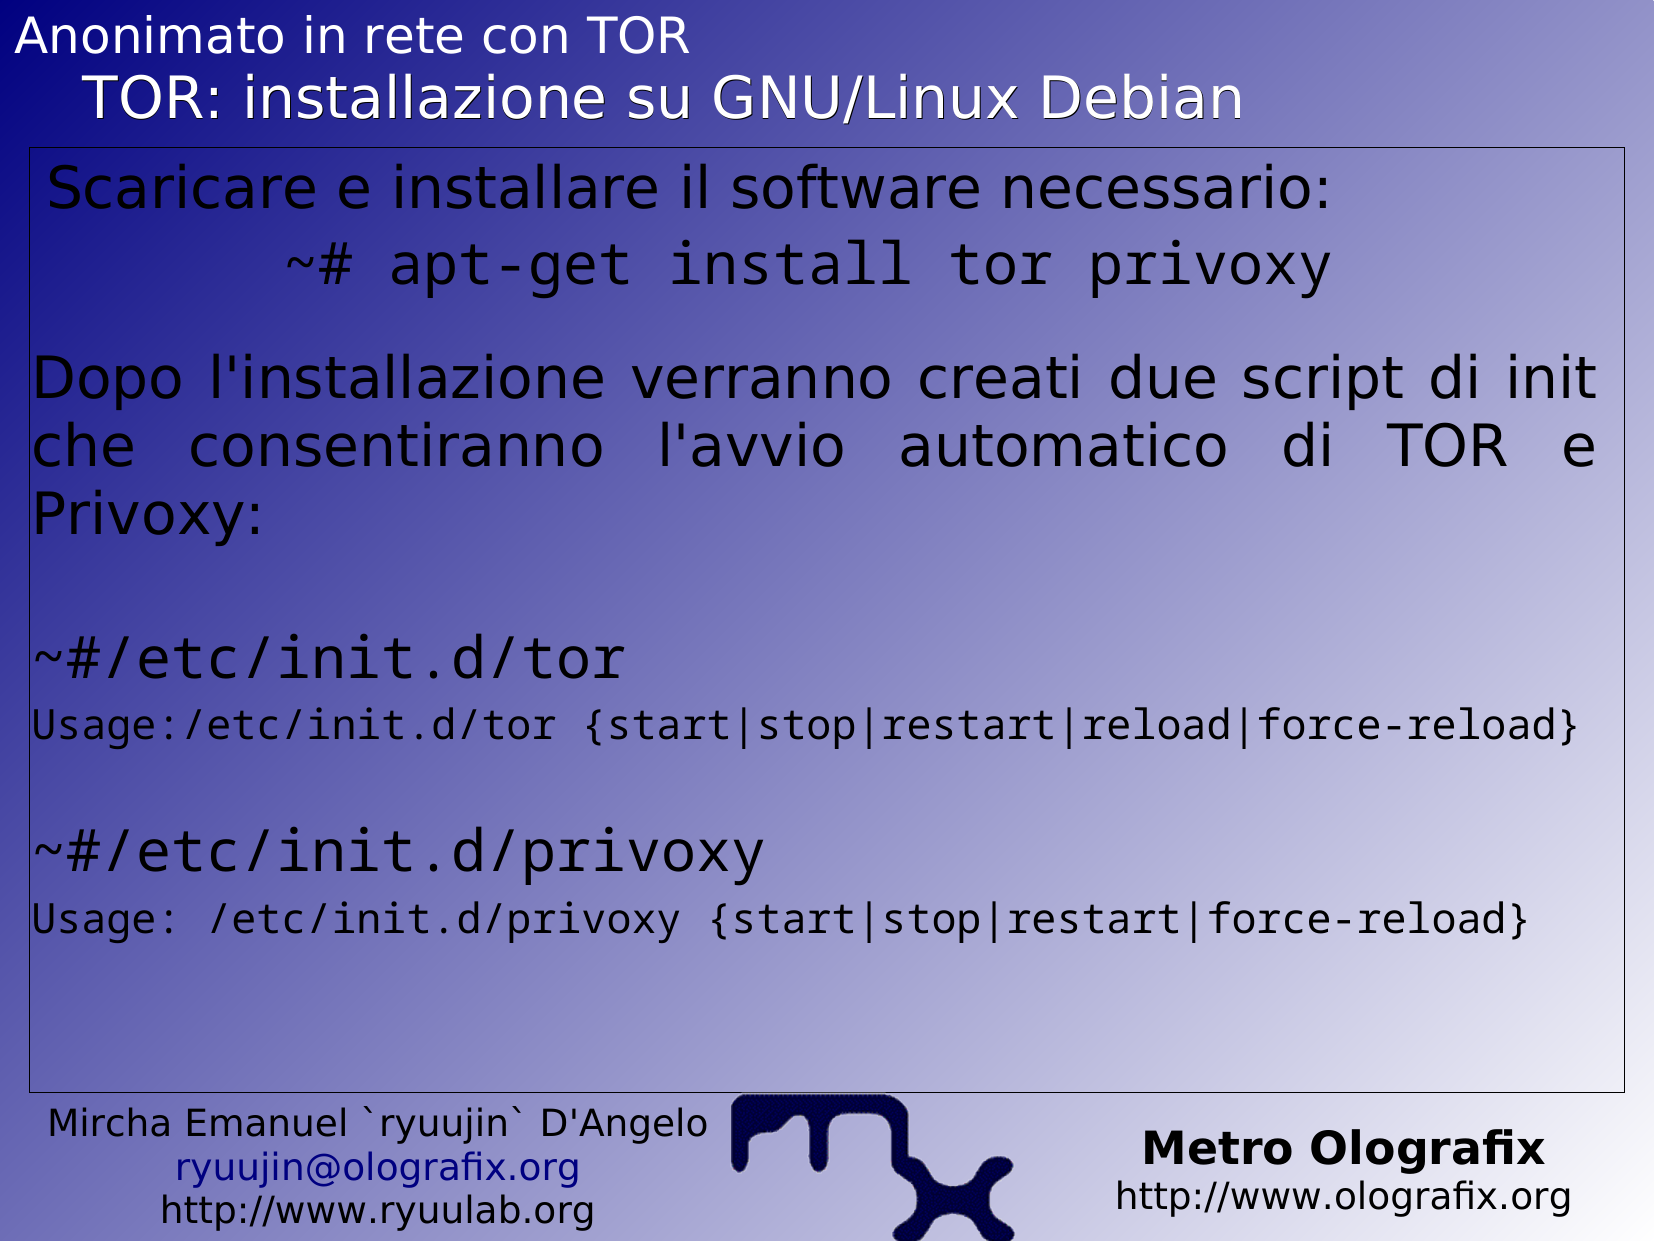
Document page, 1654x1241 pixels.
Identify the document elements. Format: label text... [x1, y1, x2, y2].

text_box Dopo l'installazione verranno creati due script di init che consentiranno l'avvio automatico di TOR e Privoxy: ~#/etc/init.d/tor Usage:/etc/init.d/tor {start|stop|restart|reload|force-reload} ~#/etc/init.d/privoxy Usage: /etc/init.d/privoxy {start|stop|restart|force-reload} [16, 337, 1614, 904]
text_box Anonimato in rete con TOR [0, 0, 1595, 74]
picture [720, 1068, 1033, 1241]
text_box Metro Olografix http://www.olografix.org [1034, 1114, 1654, 1227]
text_box Scaricare e installare il software necessario: ~# apt-get install tor privoxy [31, 146, 1626, 297]
text_box Mircha Emanuel `ryuujin` D'Angelo ryuujin@olografix.org http://www.ryuulab.org [0, 1094, 757, 1241]
title TOR: installazione su GNU/Linux Debian [82, 49, 1571, 146]
